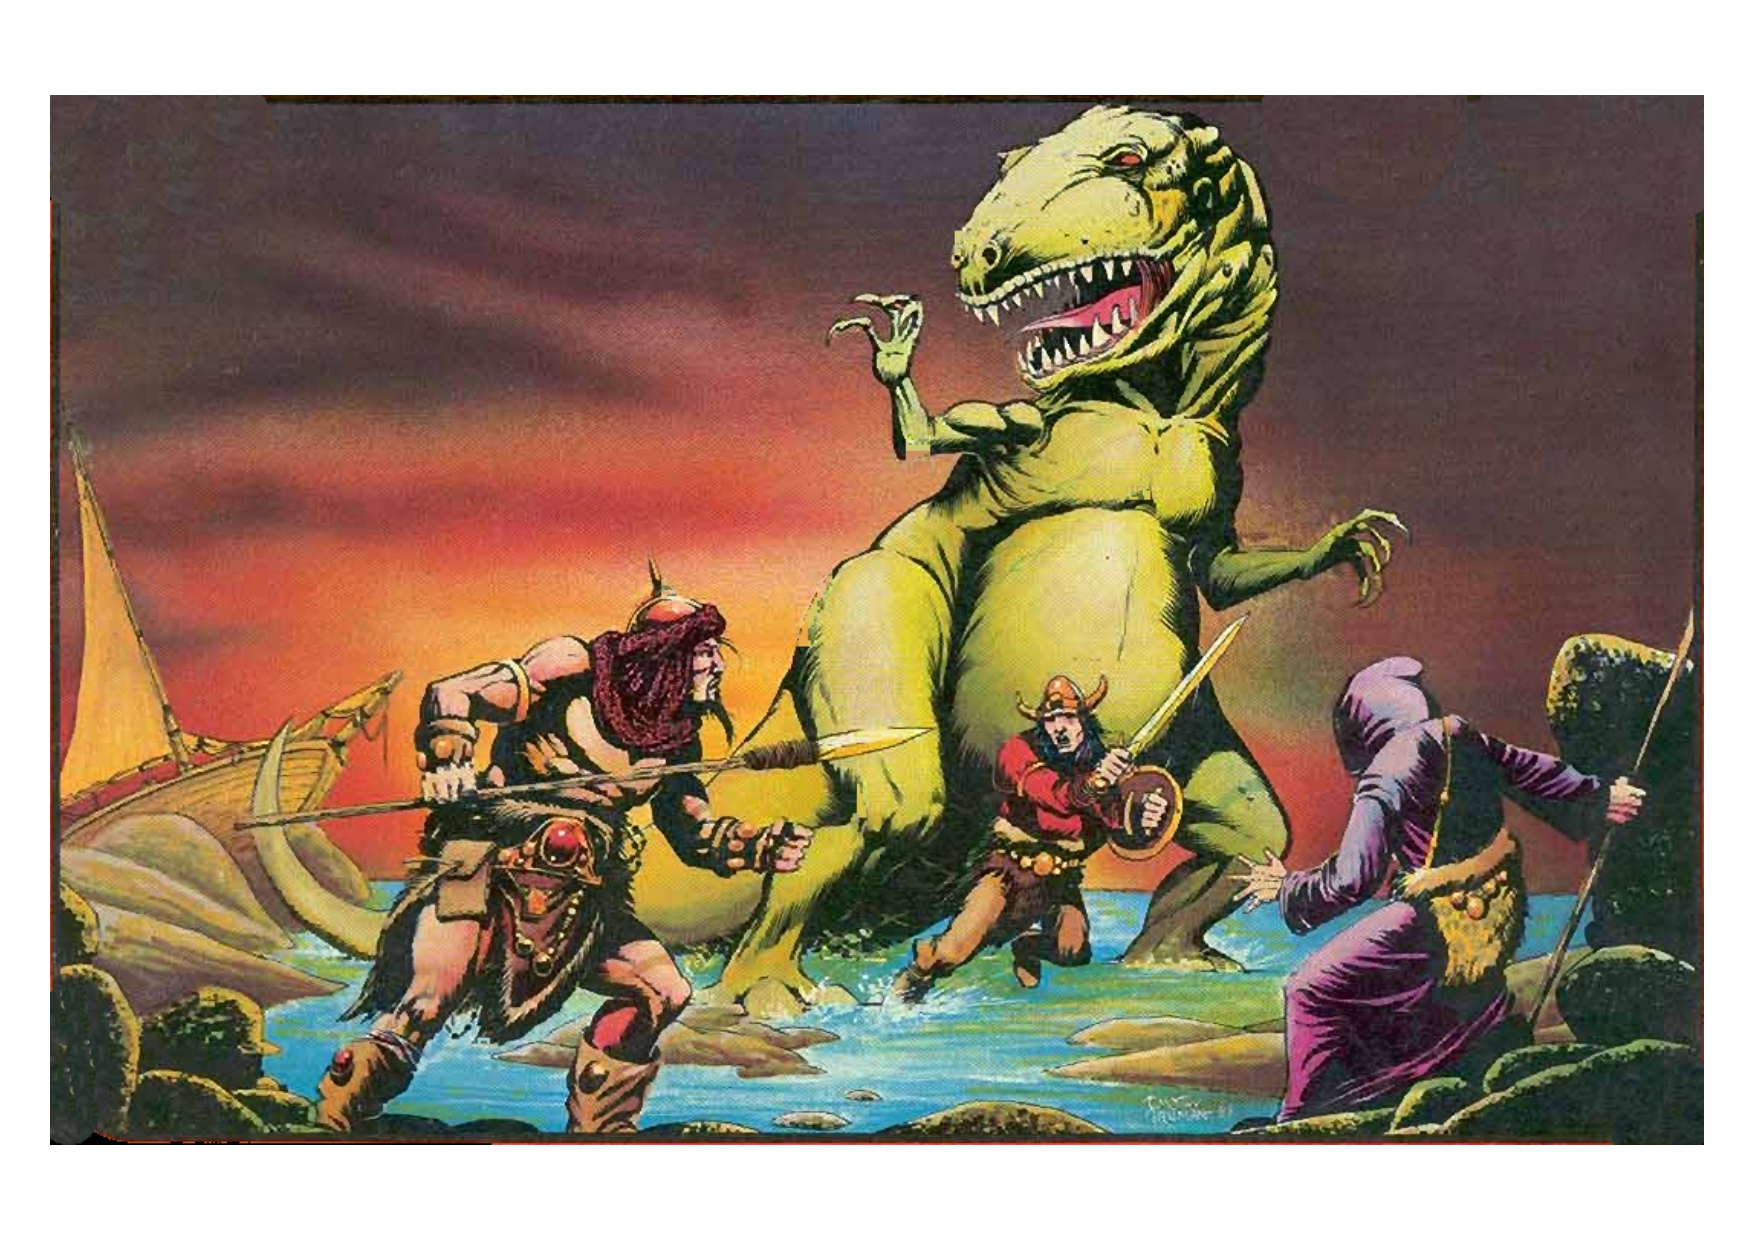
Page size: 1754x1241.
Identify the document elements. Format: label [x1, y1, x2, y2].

picture [50, 95, 1704, 1146]
